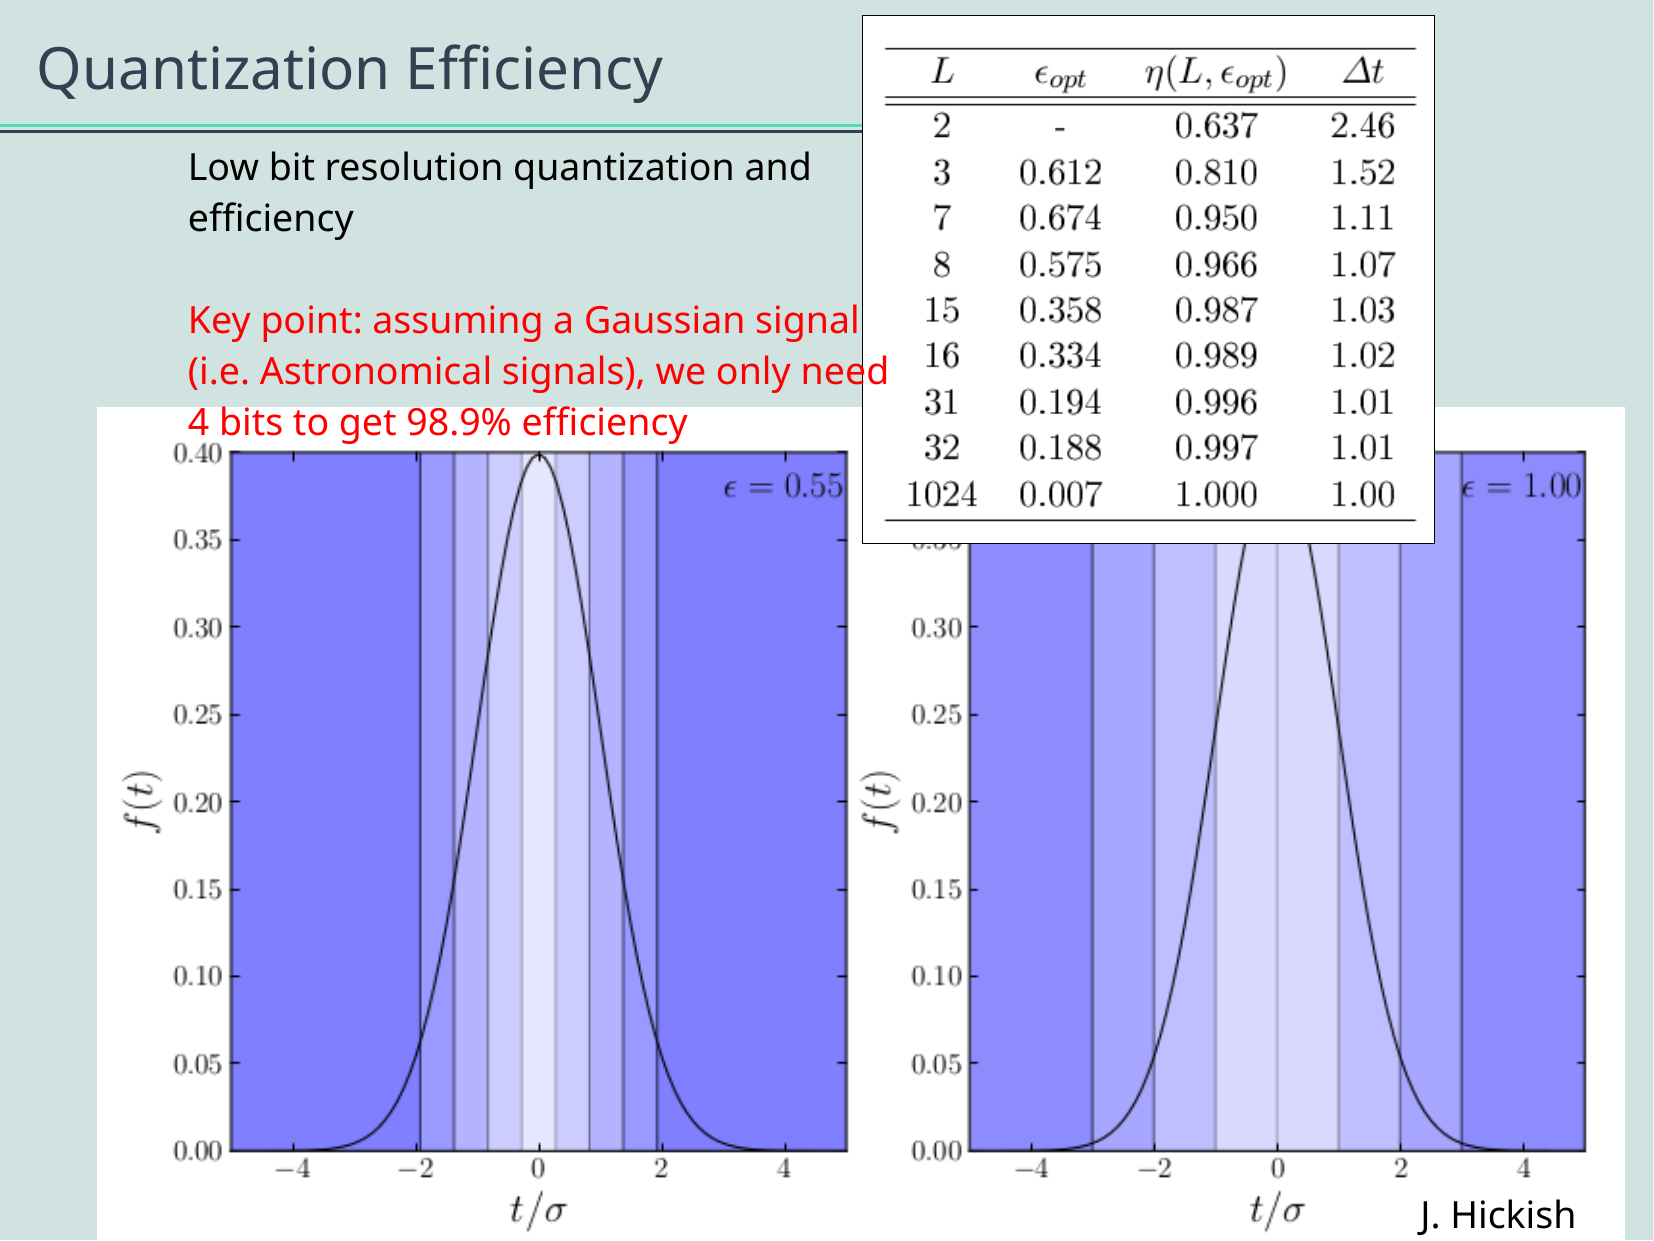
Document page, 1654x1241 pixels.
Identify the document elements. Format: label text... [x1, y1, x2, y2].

text_box J. Hickish [1405, 1181, 1585, 1241]
picture [311, 420, 323, 433]
picture [225, 420, 237, 433]
text_box Quantization Efficiency [22, 19, 1062, 105]
picture [501, 421, 507, 433]
picture [343, 420, 355, 433]
picture [432, 423, 443, 433]
picture [674, 420, 682, 431]
text_box Low bit resolution quantization and efficiency Key point: assuming a Gaussian signal (i.e. Astronomical signals), we only need 4 bits to get 98.9% efficiency [173, 133, 827, 420]
picture [97, 15, 1625, 1241]
picture [191, 420, 201, 426]
